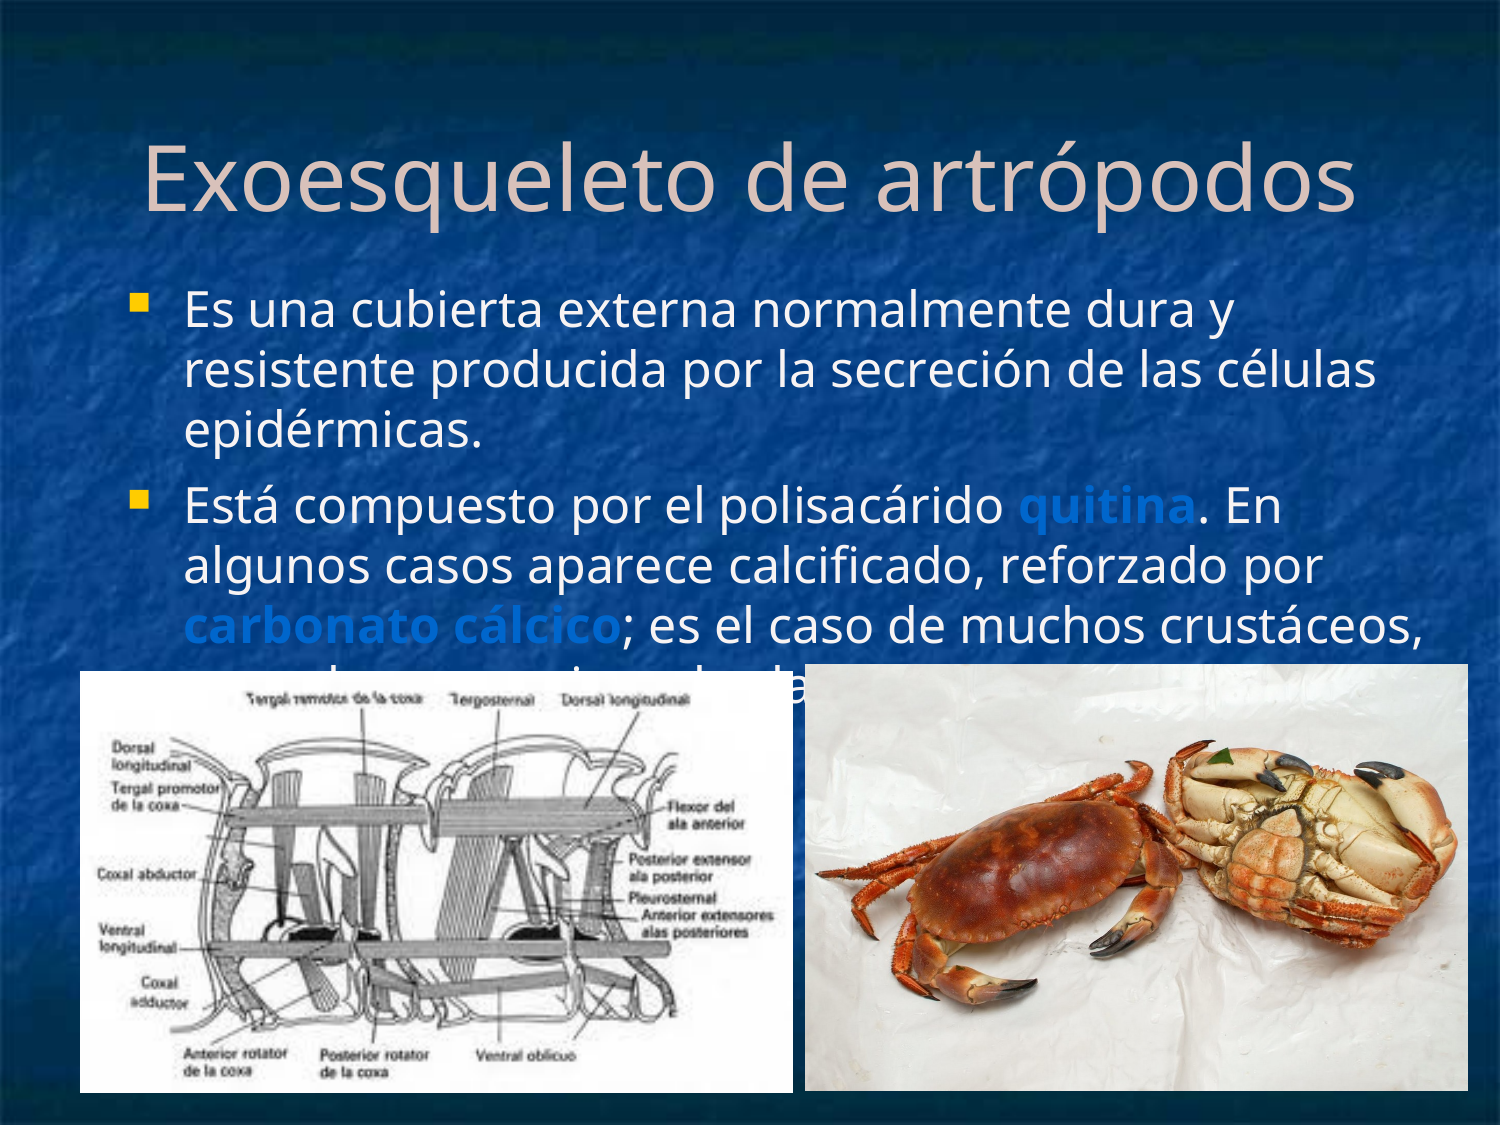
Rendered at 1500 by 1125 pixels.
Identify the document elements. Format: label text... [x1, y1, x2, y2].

list Es una cubierta externa normalmente dura y resistente producida por la secreción de las células epidérmicas. Está compuesto por el polisacárido quitina. En algunos casos aparece calcificado, reforzado por carbonato cálcico; es el caso de muchos crustáceos, como los cangrejos o las langostas. [112, 269, 1481, 979]
picture [0, 0, 1500, 1125]
title Exoesqueleto de artrópodos [75, 57, 1426, 293]
